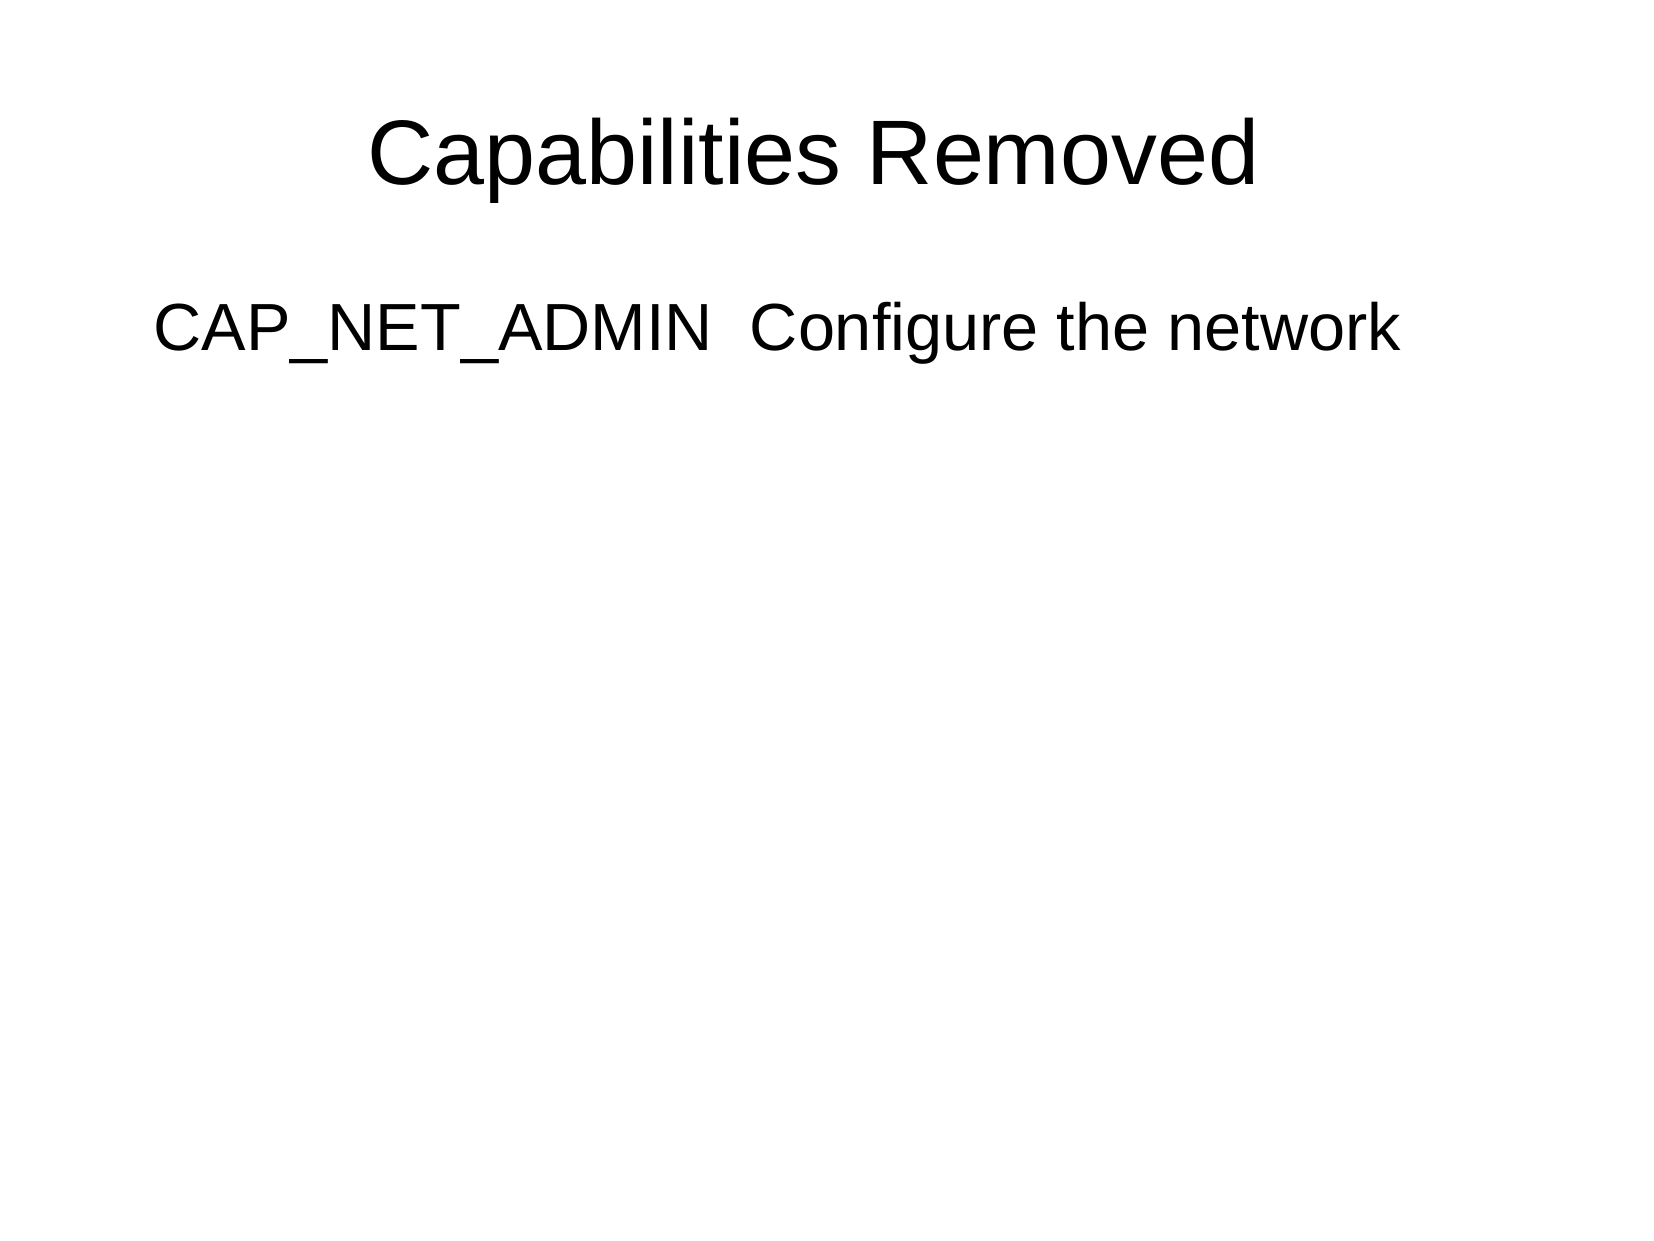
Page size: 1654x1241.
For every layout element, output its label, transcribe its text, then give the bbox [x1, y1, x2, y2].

list CAP_NET_ADMIN Configure the network [82, 290, 1571, 1010]
title Capabilities Removed [82, 49, 1571, 257]
